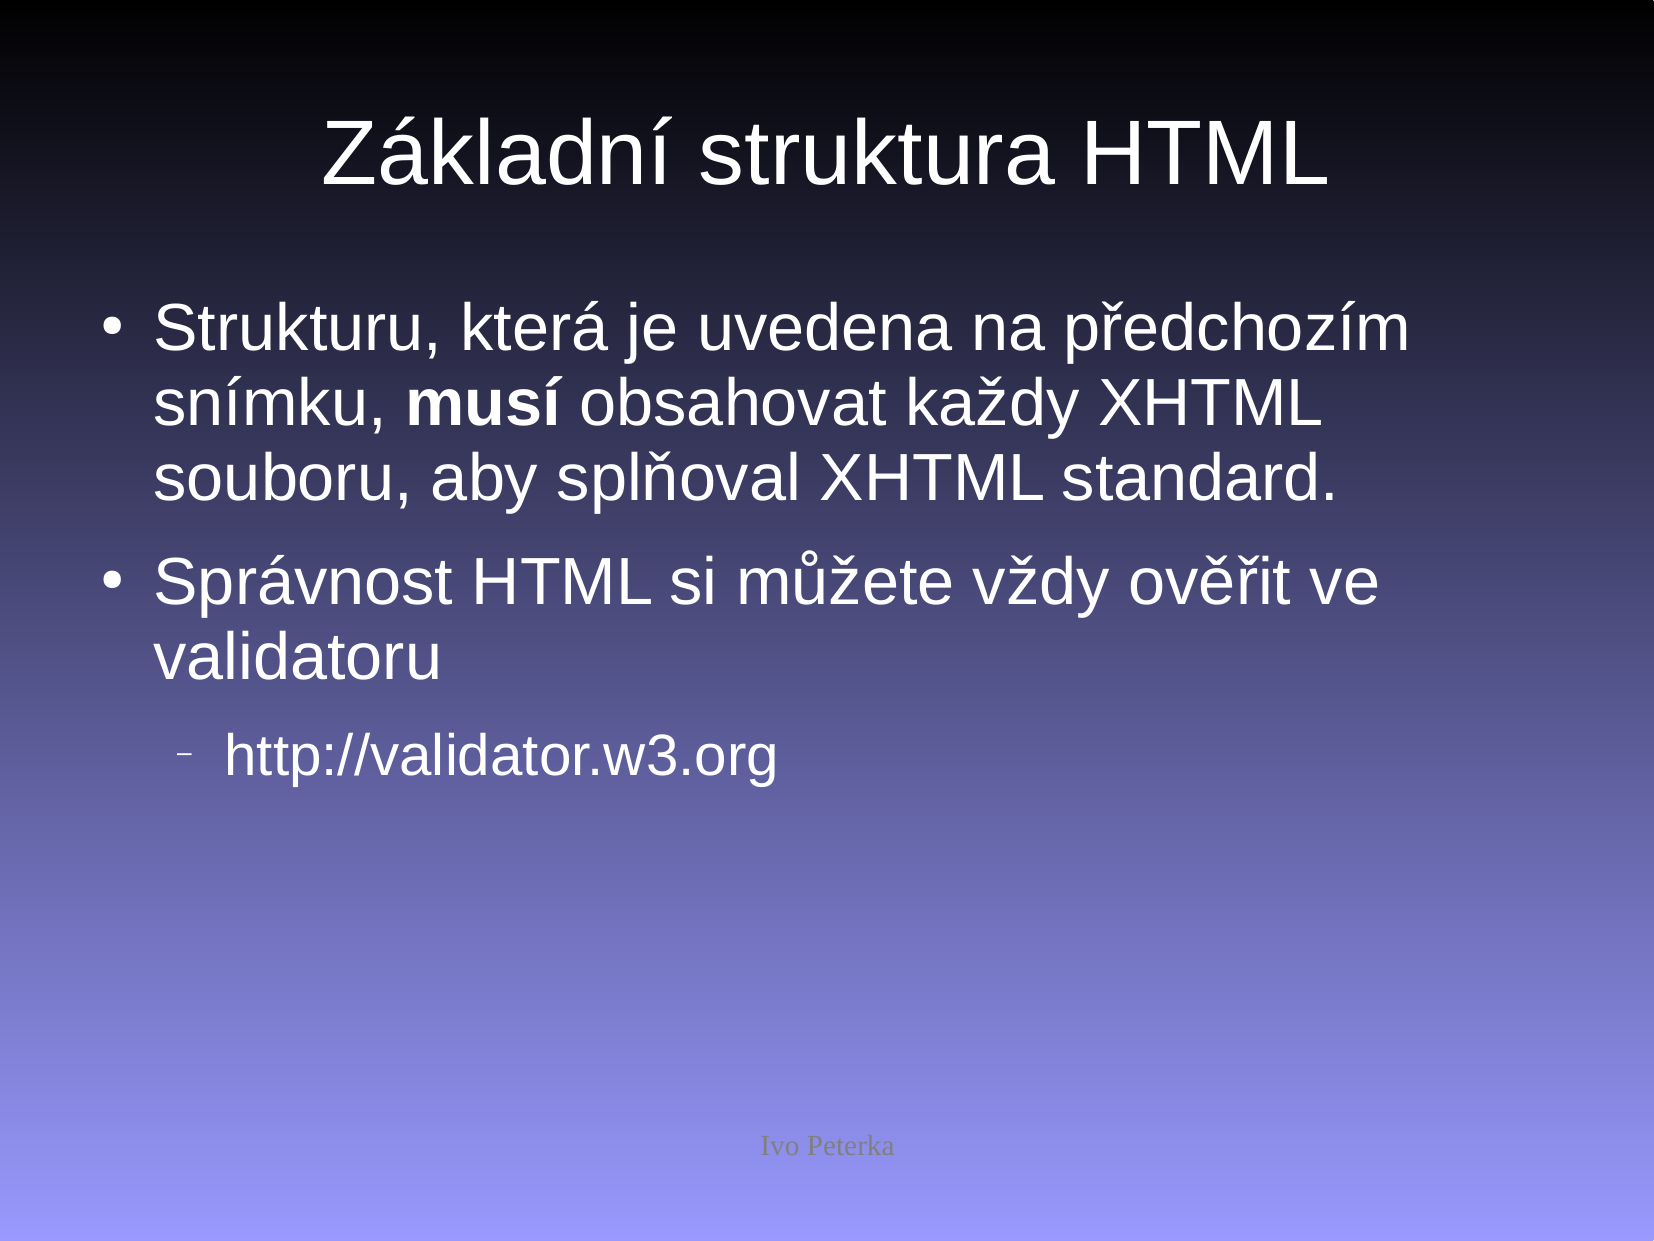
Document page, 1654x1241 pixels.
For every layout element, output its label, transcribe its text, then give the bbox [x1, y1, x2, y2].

title Základní struktura HTML [82, 49, 1571, 257]
list Strukturu, která je uvedena na předchozím snímku, musí obsahovat každy XHTML souboru, aby splňoval XHTML standard. Správnost HTML si můžete vždy ověřit ve validatoru http://validator.w3.org [82, 290, 1571, 1109]
